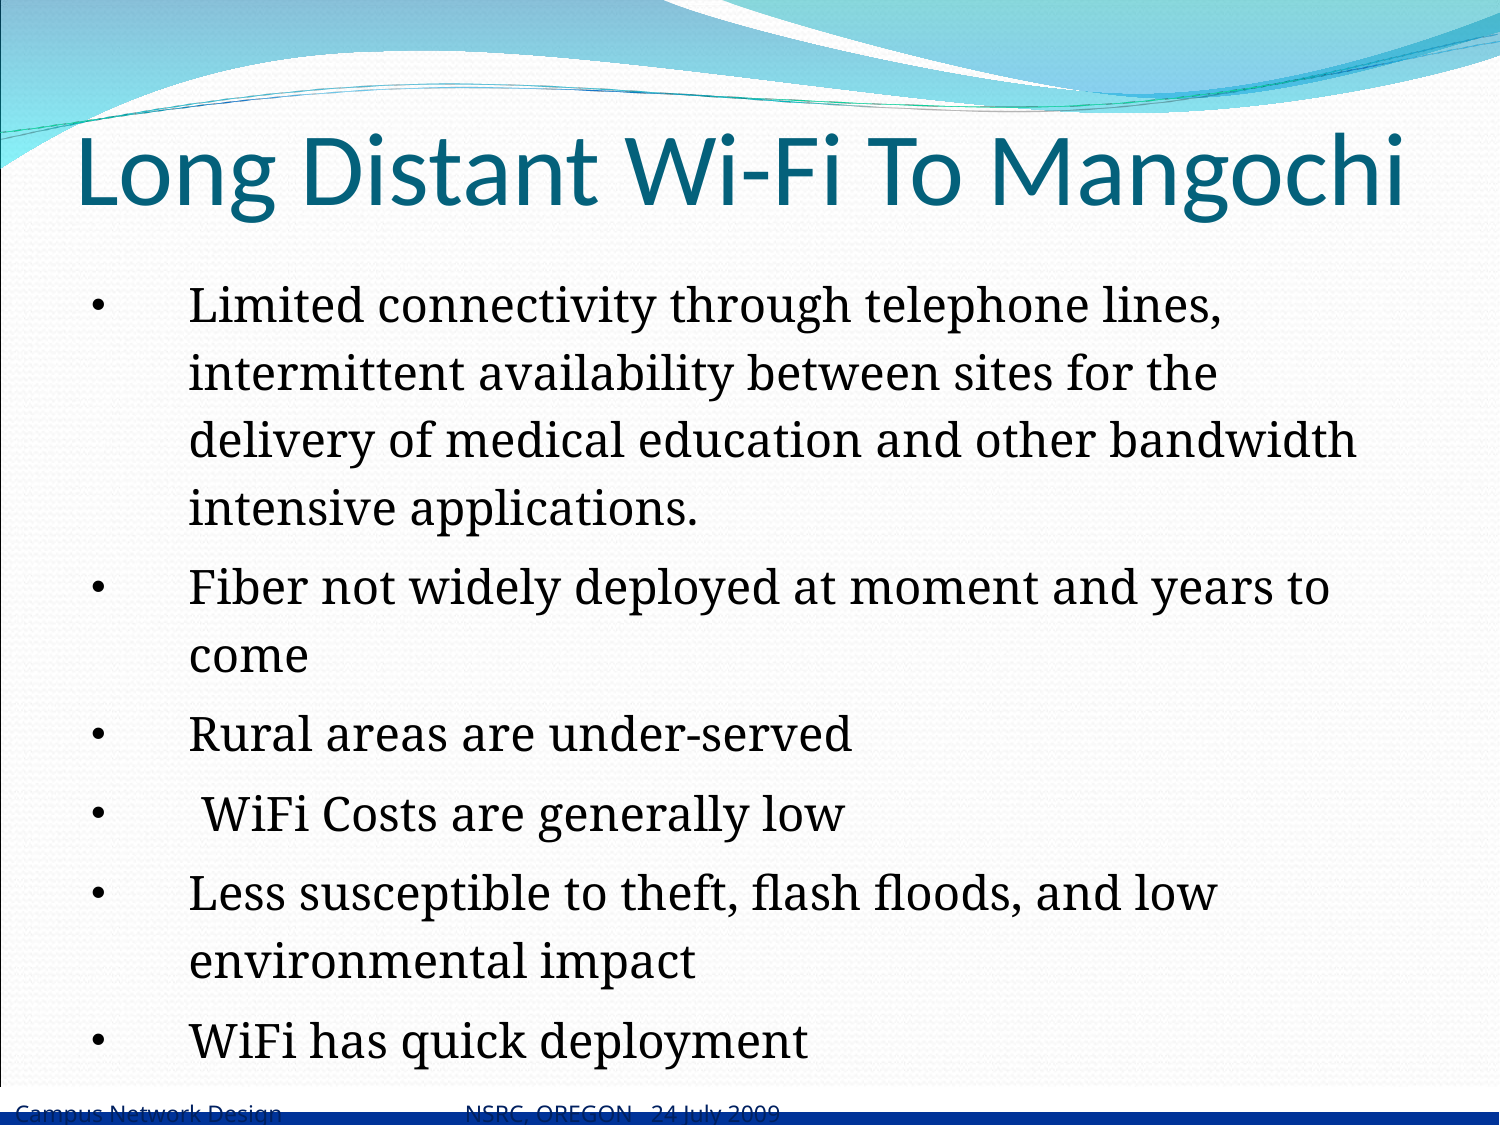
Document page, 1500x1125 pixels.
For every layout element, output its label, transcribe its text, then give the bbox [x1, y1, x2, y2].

title Long Distant Wi-Fi To Mangochi [75, 39, 1424, 261]
picture [257, 1111, 264, 1121]
list Limited connectivity through telephone lines, intermittent availability between sites for the delivery of medical education and other bandwidth intensive applications. Fiber not widely deployed at moment and years to come Rural areas are under-served WiFi Costs are generally low Less susceptible to theft, flash floods, and low environmental impact WiFi has quick deployment [75, 261, 1424, 1088]
picture [0, 0, 1500, 1125]
picture [67, 1111, 74, 1121]
